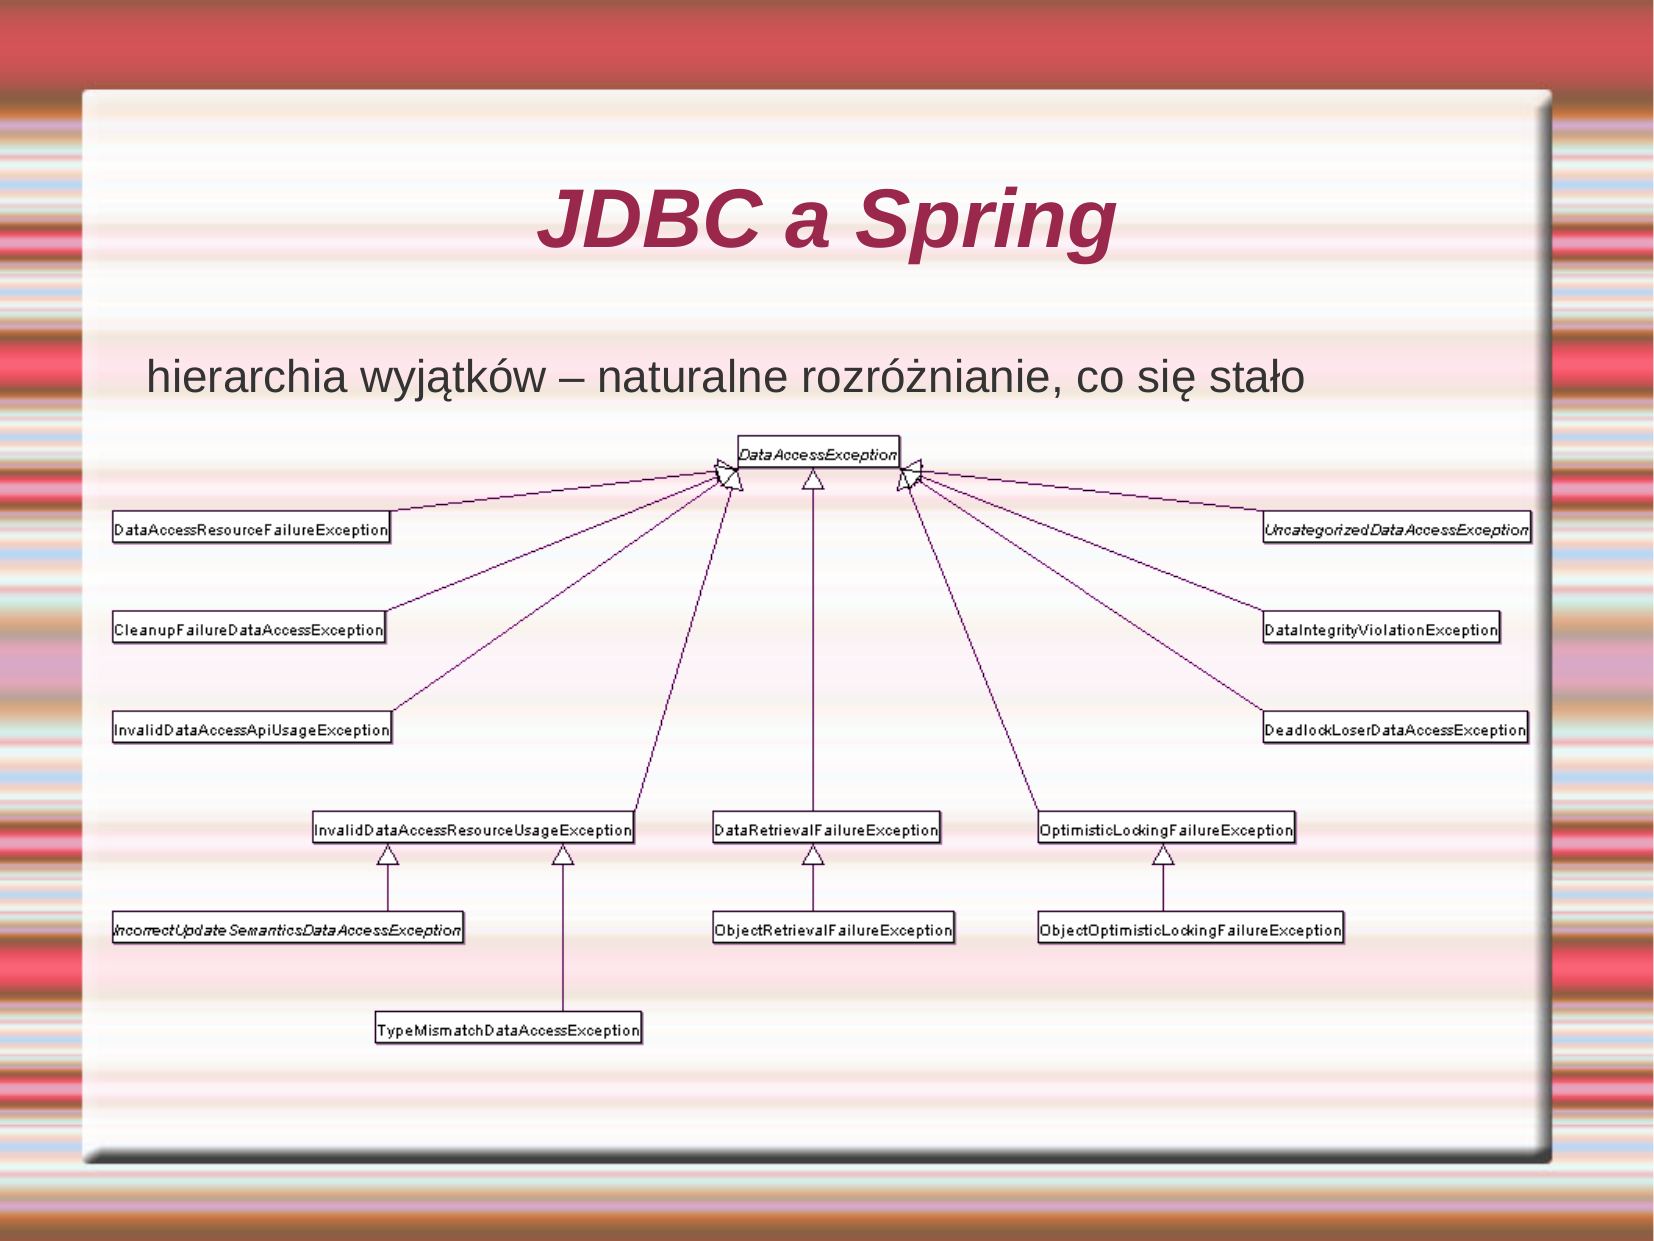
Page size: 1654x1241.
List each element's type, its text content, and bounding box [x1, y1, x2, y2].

picture [0, 0, 1654, 1241]
list hierarchia wyjątków – naturalne rozróżnianie, co się stało [134, 350, 1516, 429]
title JDBC a Spring [121, 114, 1534, 322]
